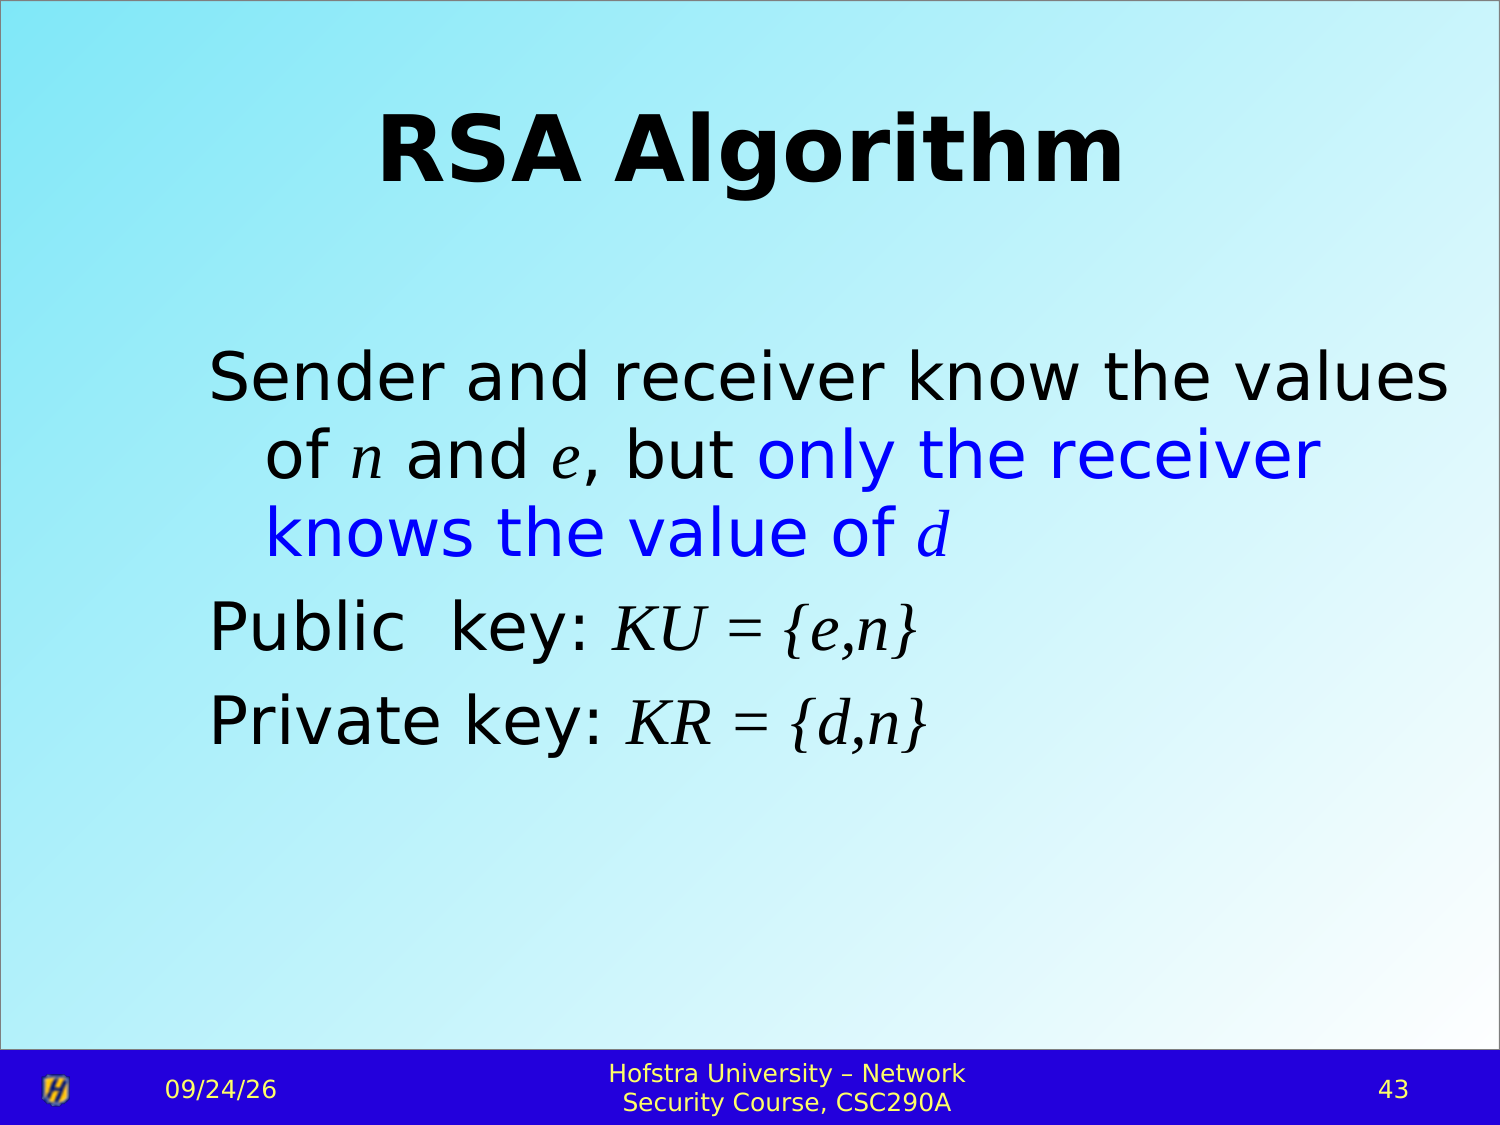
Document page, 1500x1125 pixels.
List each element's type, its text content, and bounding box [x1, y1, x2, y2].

picture [37, 1072, 76, 1110]
list Sender and receiver know the values of n and e, but only the receiver knows the value of d Public key: KU = {e,n} Private key: KR = {d,n} [193, 330, 1469, 1007]
title RSA Algorithm [112, 85, 1391, 212]
